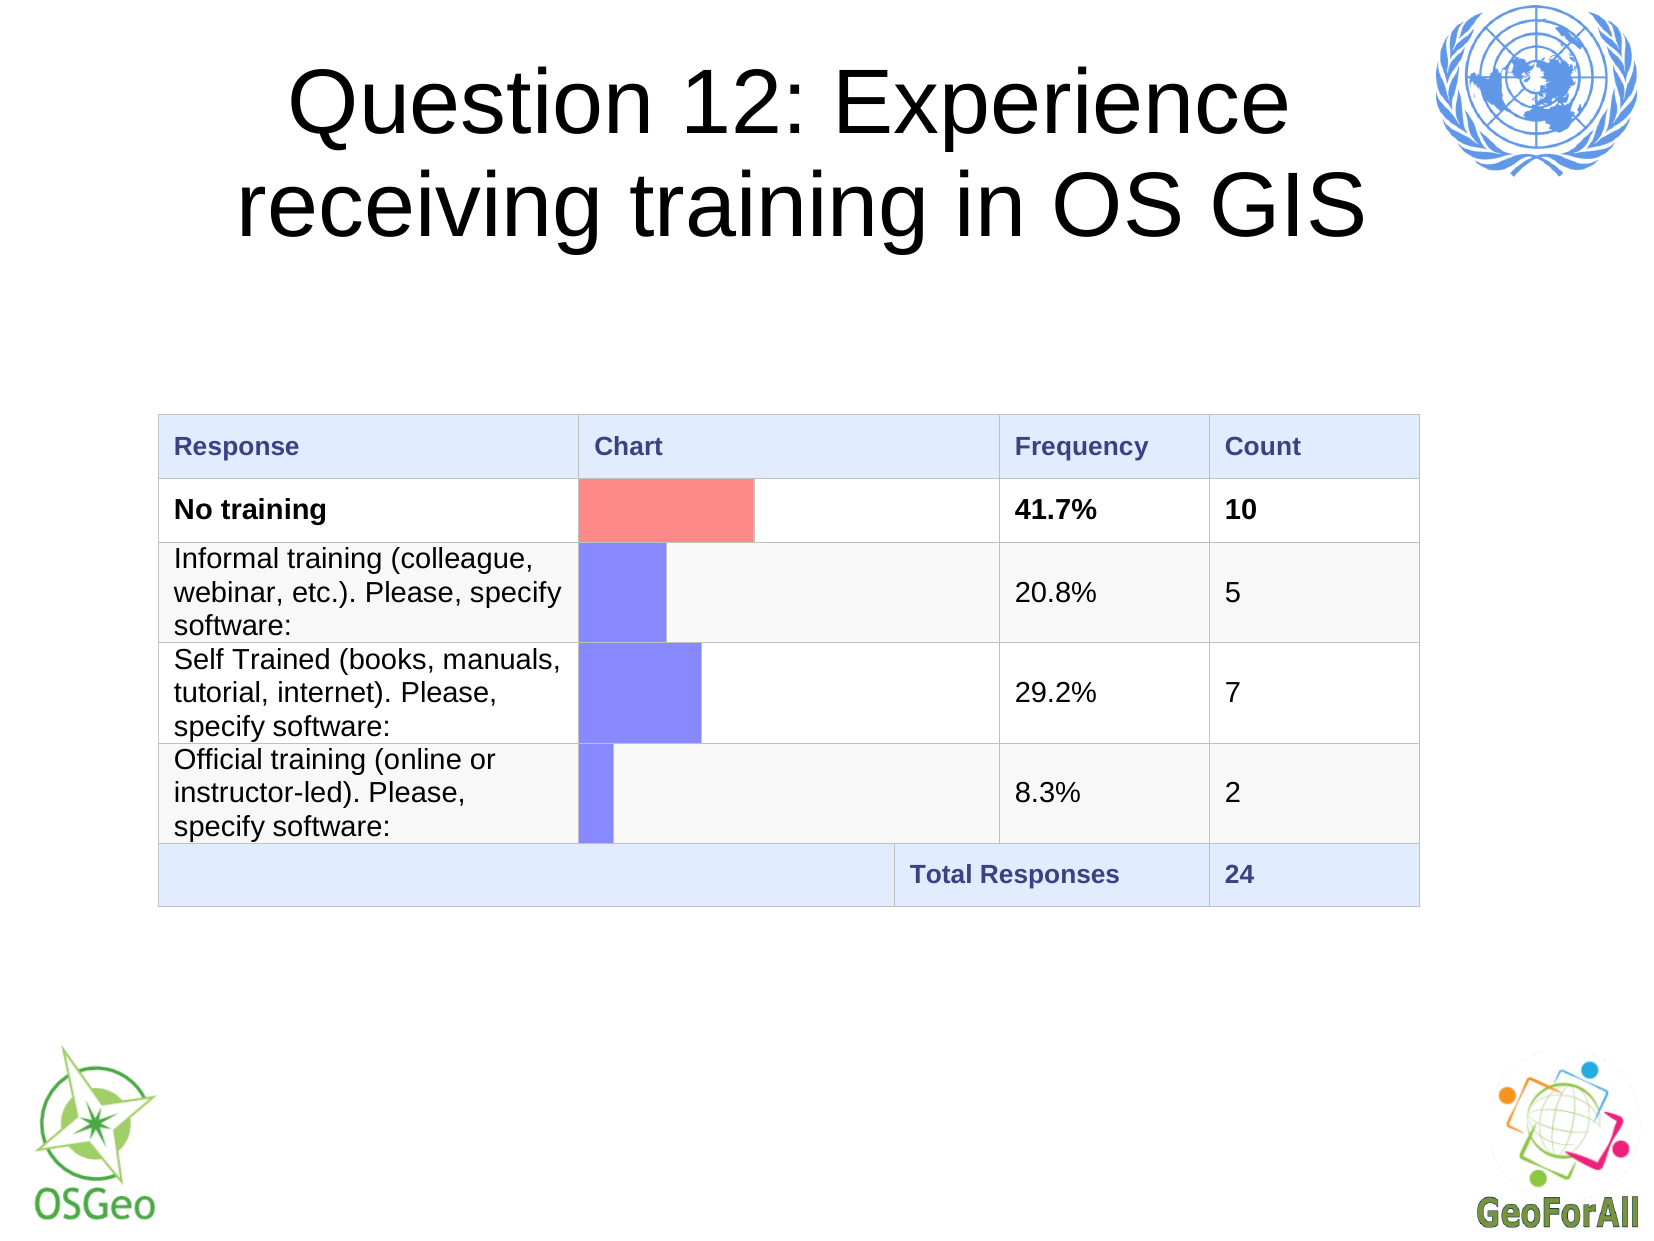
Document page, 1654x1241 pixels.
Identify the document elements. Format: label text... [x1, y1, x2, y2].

title Question 12: Experience receiving training in OS GIS [23, 0, 1583, 307]
picture [1437, 1048, 1654, 1241]
picture [1416, 5, 1654, 180]
chart [158, 414, 1654, 949]
picture [6, 1043, 184, 1221]
